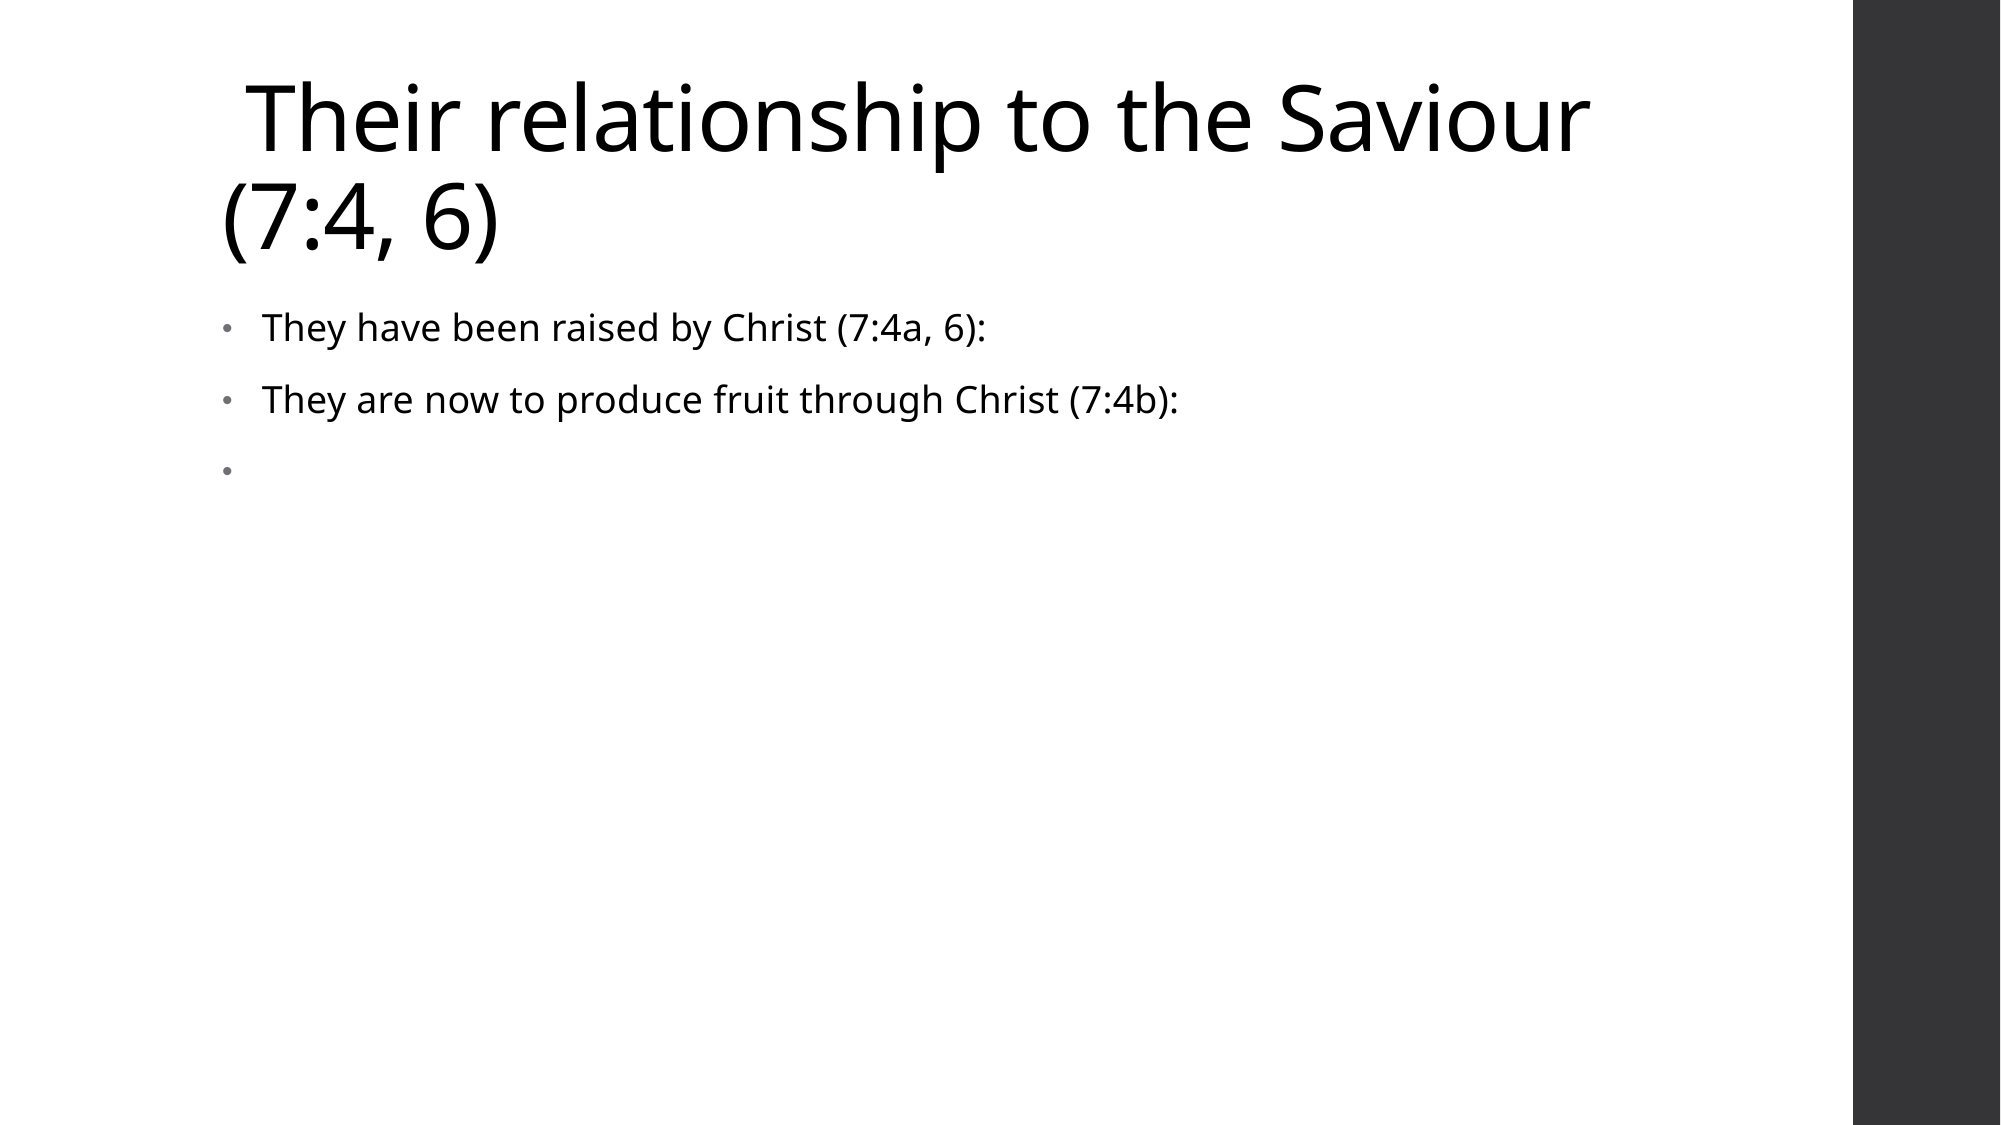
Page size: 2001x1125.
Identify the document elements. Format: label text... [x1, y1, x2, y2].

list They have been raised by Christ (7:4a, 6): They are now to produce fruit through Christ (7:4b): [206, 299, 1617, 1014]
title Their relationship to the Saviour (7:4, 6) [206, 60, 1797, 278]
